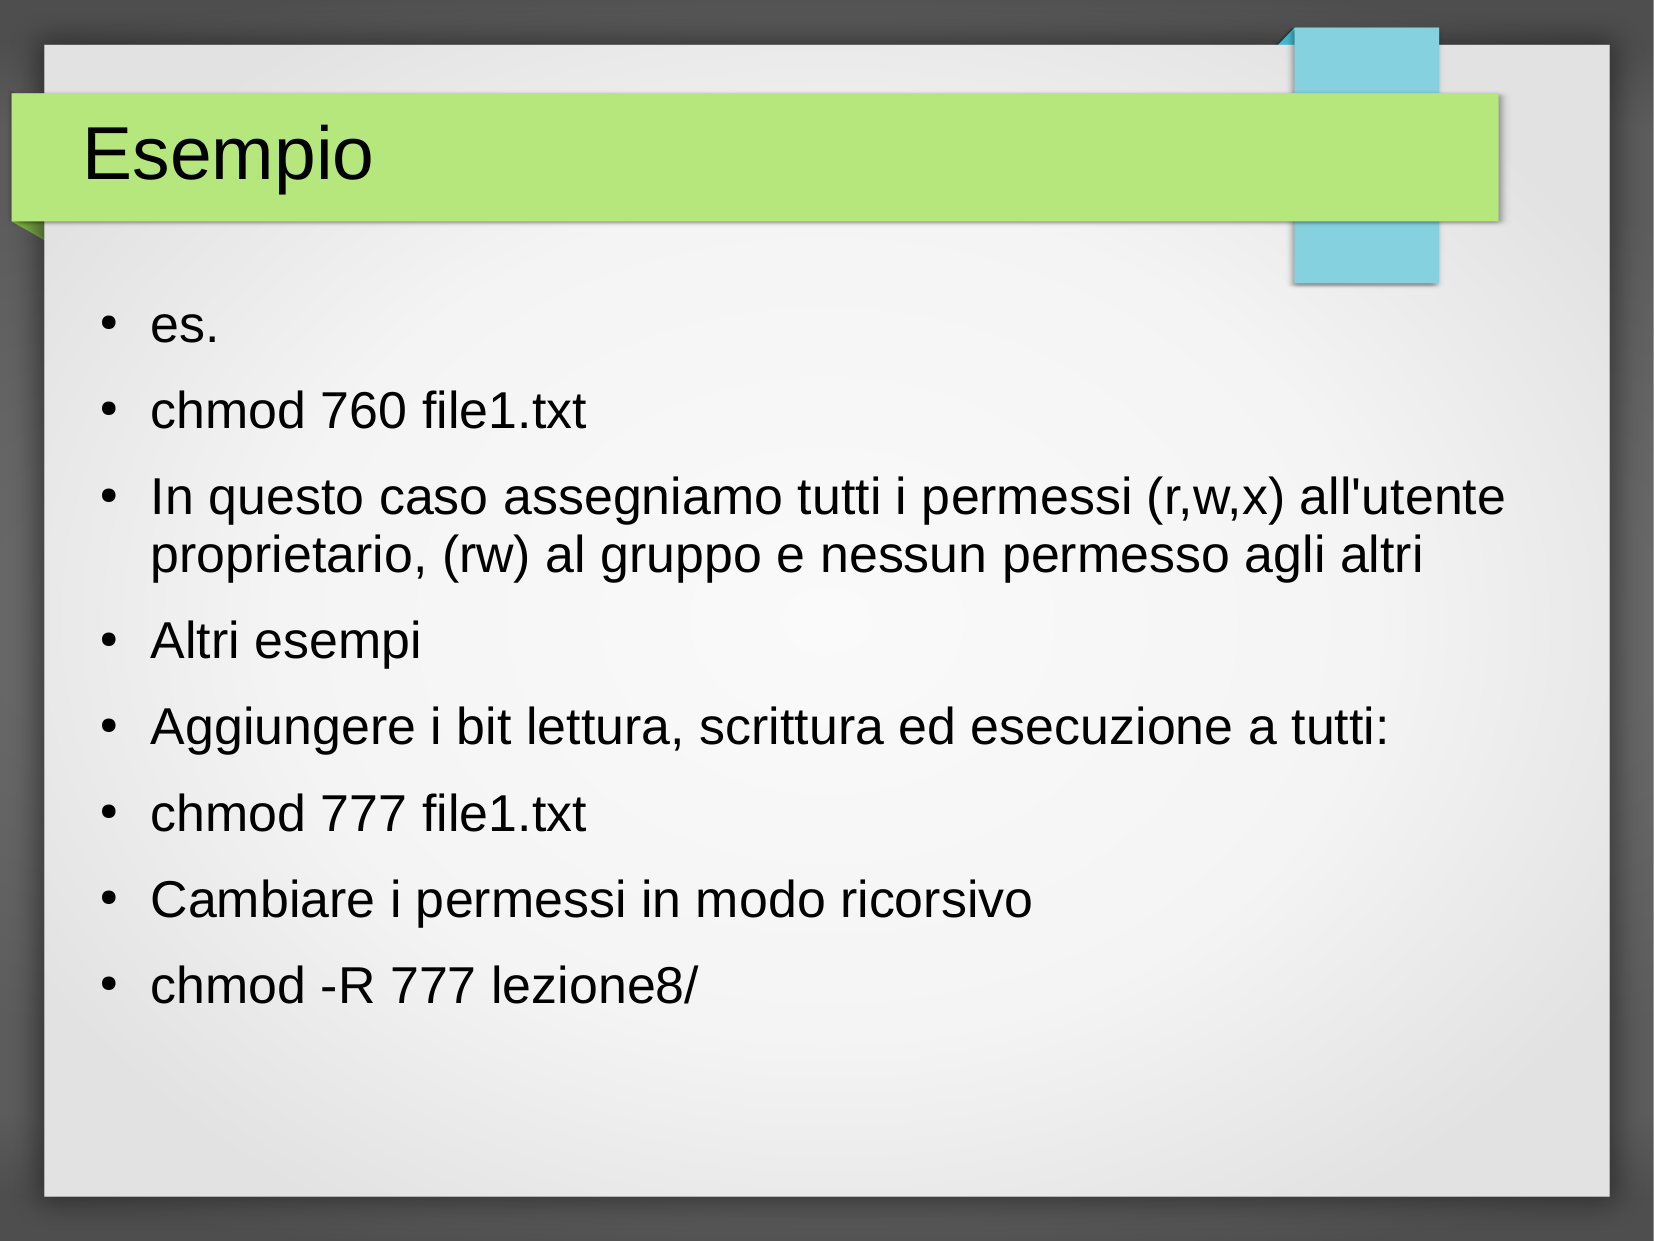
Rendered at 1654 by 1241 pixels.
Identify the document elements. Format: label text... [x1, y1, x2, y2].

picture [0, 0, 1654, 1241]
title Esempio [82, 94, 1264, 213]
list es. chmod 760 file1.txt In questo caso assegniamo tutti i permessi (r,w,x) all'utente proprietario, (rw) al gruppo e nessun permesso agli altri Altri esempi Aggiungere i bit lettura, scrittura ed esecuzione a tutti: chmod 777 file1.txt Cambiare i permessi in modo ricorsivo chmod -R 777 lezione8/ [82, 295, 1571, 1015]
